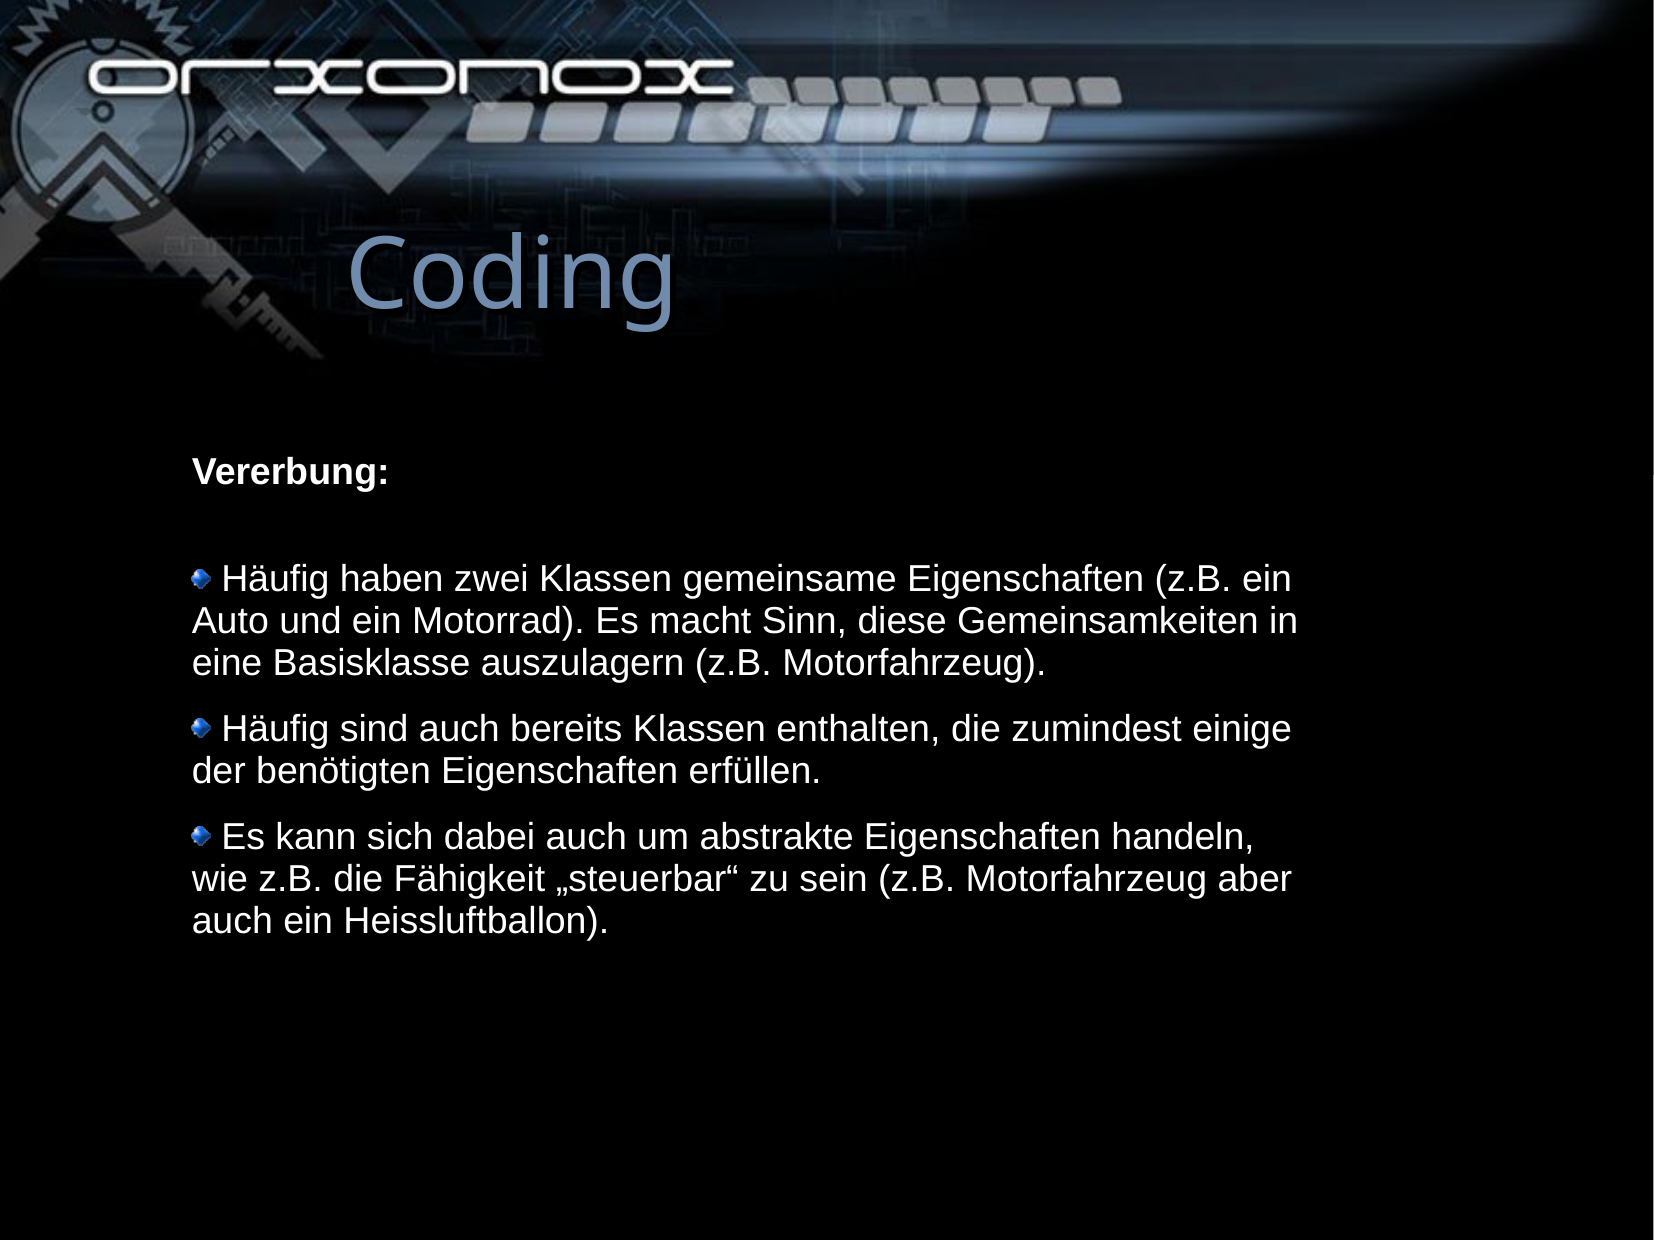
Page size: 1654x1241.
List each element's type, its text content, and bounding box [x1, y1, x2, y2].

text_box Vererbung: Häufig haben zwei Klassen gemeinsame Eigenschaften (z.B. ein Auto und ein Motorrad). Es macht Sinn, diese Gemeinsamkeiten in eine Basisklasse auszulagern (z.B. Motorfahrzeug). Häufig sind auch bereits Klassen enthalten, die zumindest einige der benötigten Eigenschaften erfüllen. Es kann sich dabei auch um abstrakte Eigenschaften handeln, wie z.B. die Fähigkeit „steuerbar“ zu sein (z.B. Motorfahrzeug aber auch ein Heissluftballon). [177, 442, 1329, 951]
text_box Coding [330, 194, 1306, 344]
picture [0, 0, 1654, 475]
